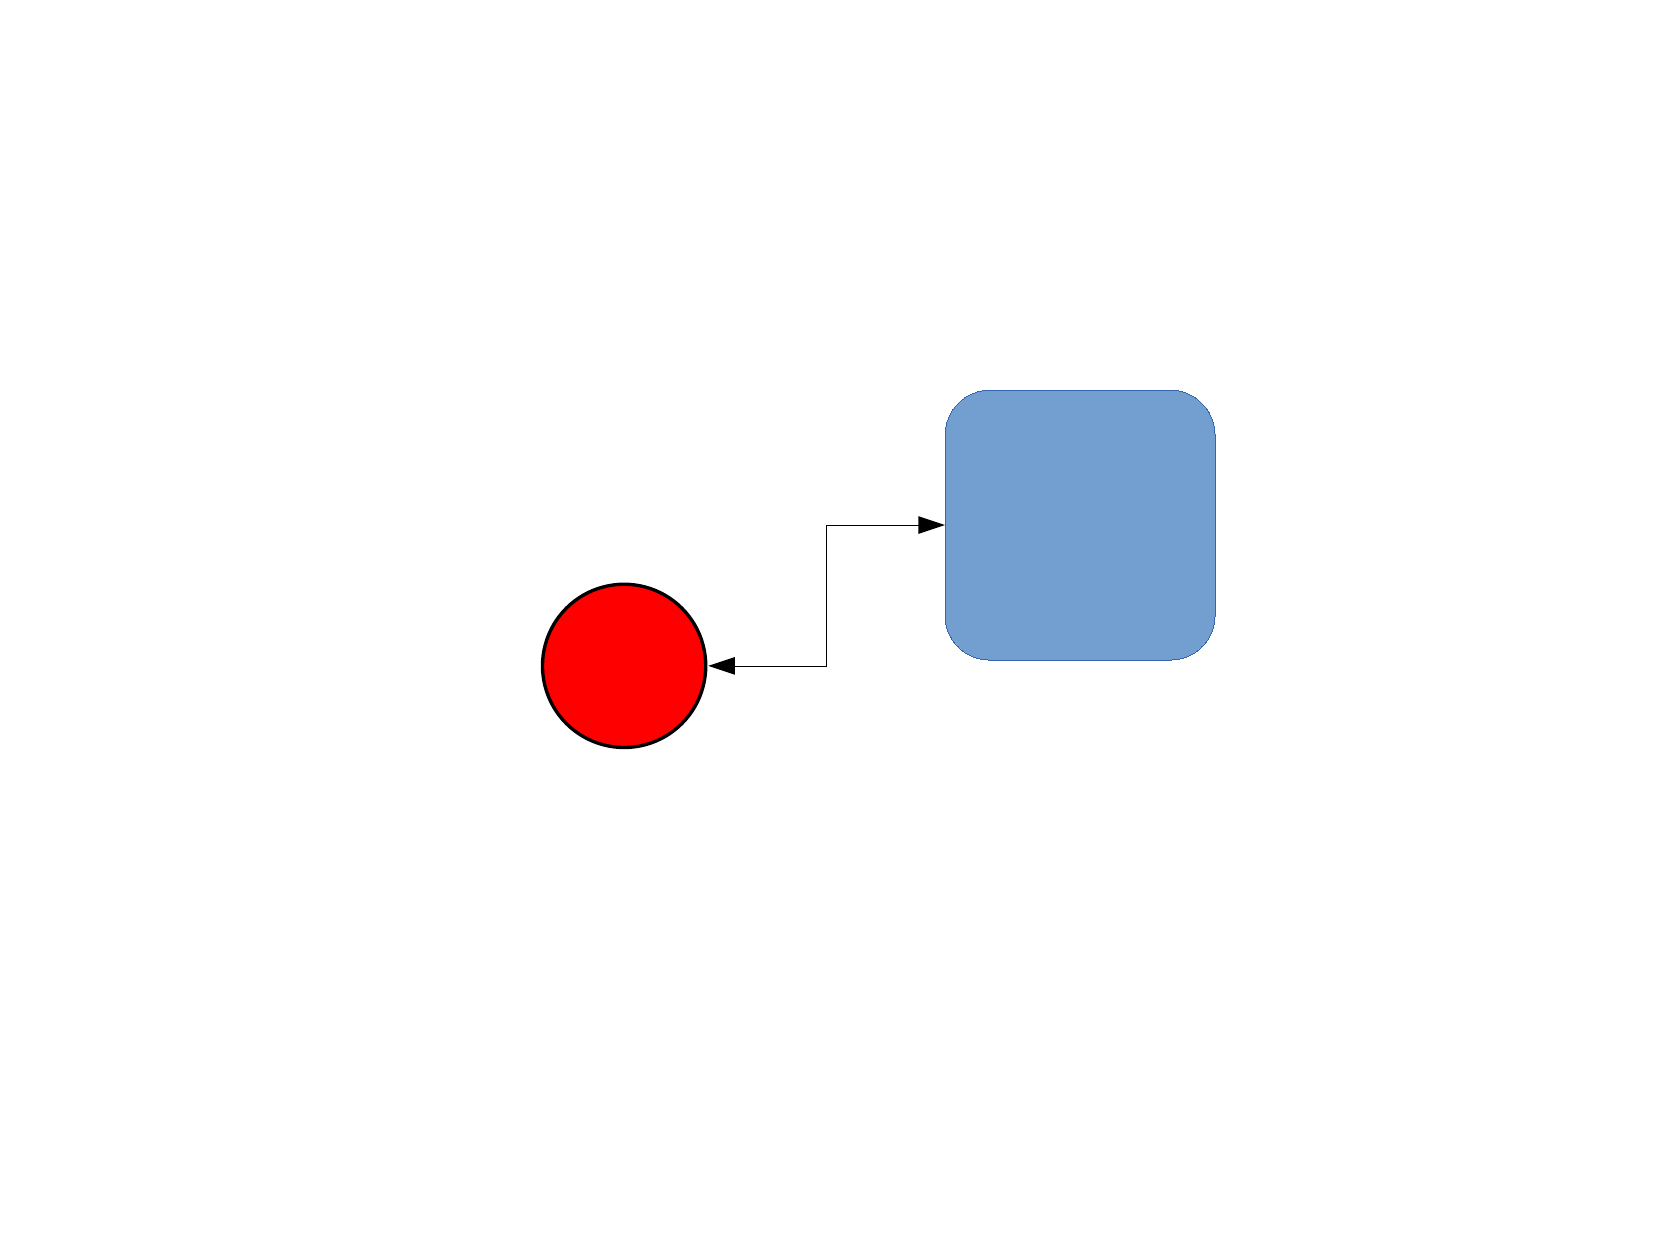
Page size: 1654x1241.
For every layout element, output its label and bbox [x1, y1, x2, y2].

picture [540, 581, 709, 751]
text_box [945, 390, 1216, 661]
